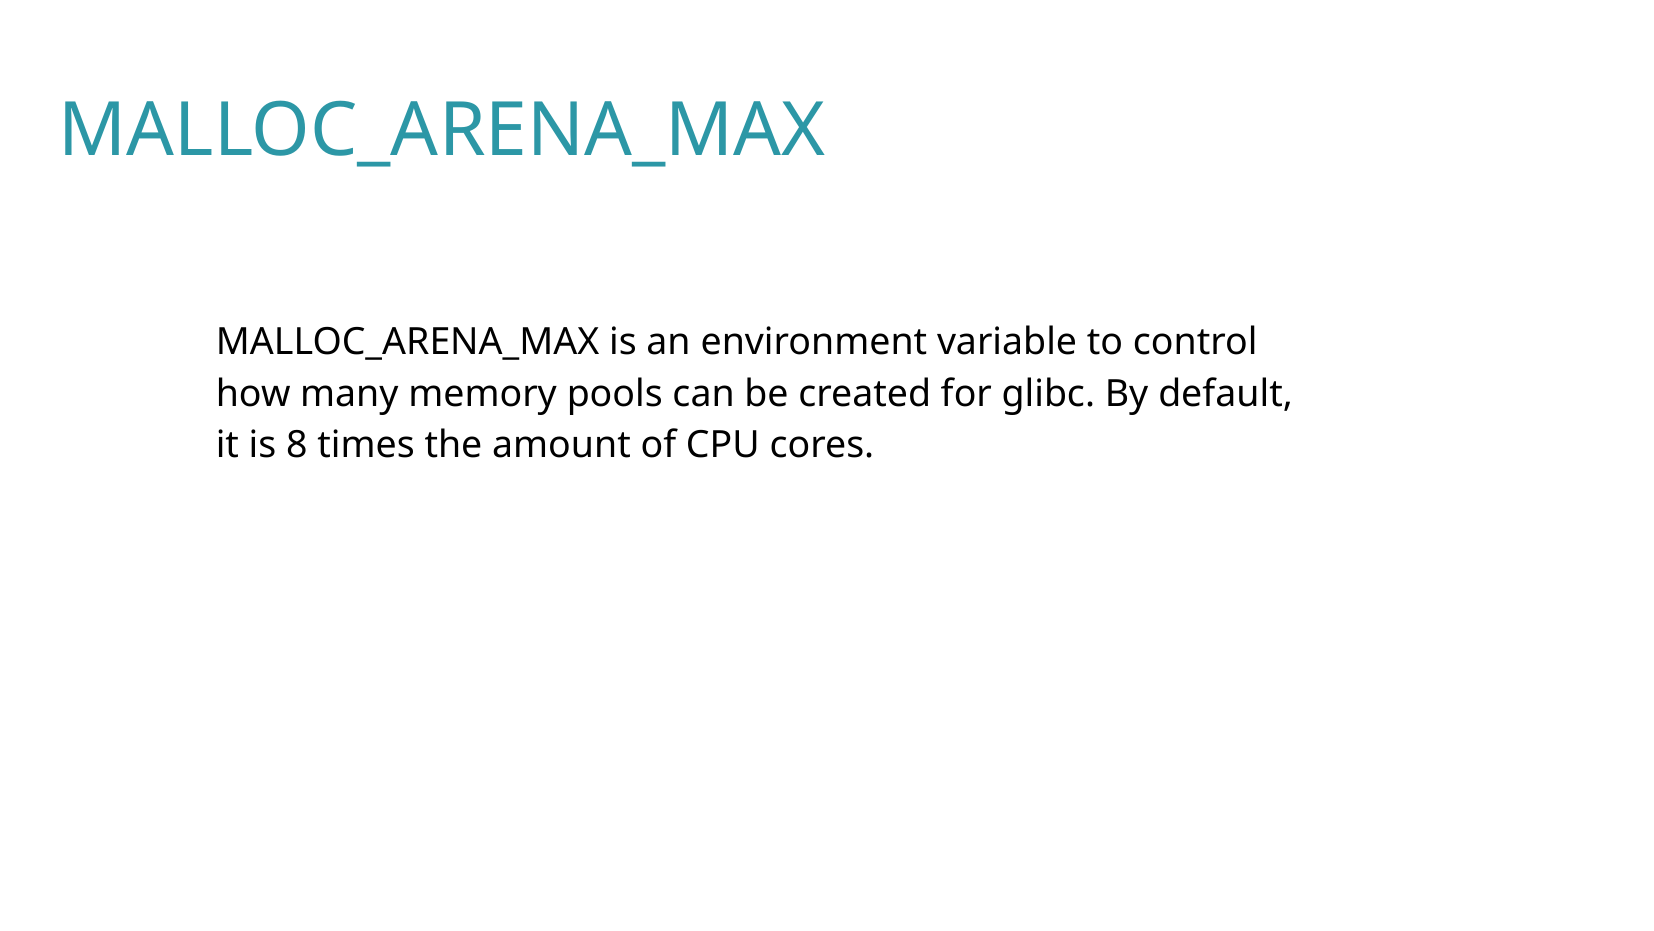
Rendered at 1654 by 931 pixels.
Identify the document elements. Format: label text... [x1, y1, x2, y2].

title MALLOC_ARENA_MAX [59, 59, 1595, 178]
text_box MALLOC_ARENA_MAX is an environment variable to control how many memory pools can be created for glibc. By default, it is 8 times the amount of CPU cores. [210, 315, 1321, 448]
